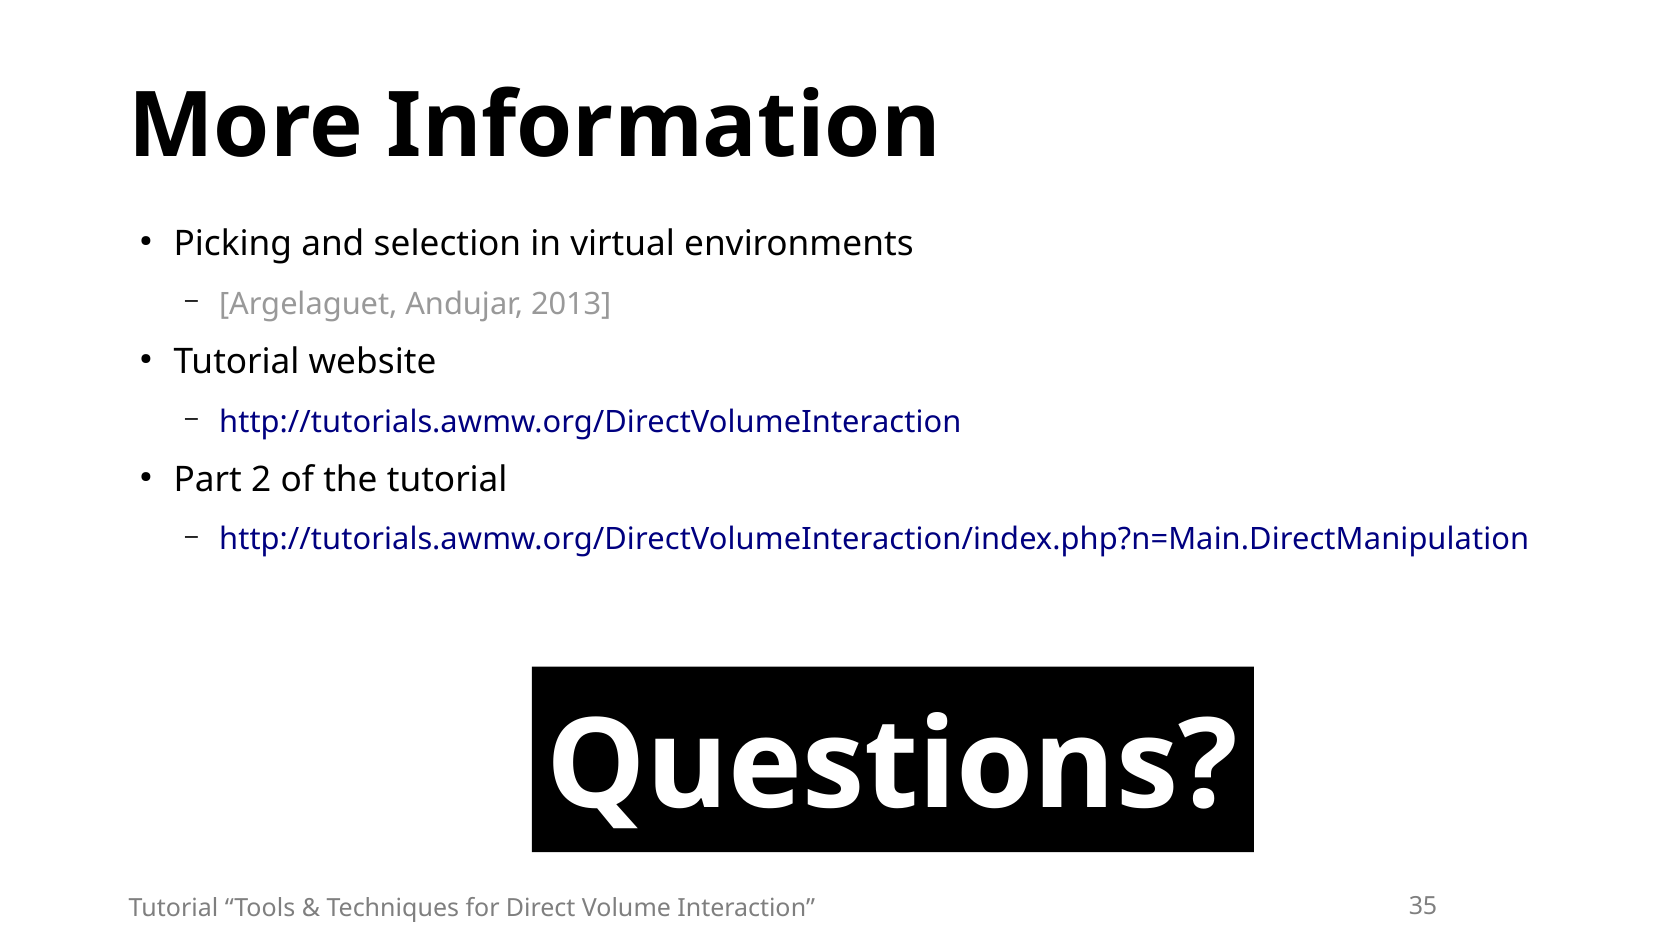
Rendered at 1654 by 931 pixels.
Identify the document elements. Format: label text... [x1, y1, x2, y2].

list Picking and selection in virtual environments [Argelaguet, Andujar, 2013] Tutorial website http://tutorials.awmw.org/DirectVolumeInteraction Part 2 of the tutorial http://tutorials.awmw.org/DirectVolumeInteraction/index.php?n=Main.DirectManipulation [113, 210, 1540, 863]
title More Information [113, 50, 1540, 193]
text_box Questions? [531, 666, 1122, 829]
